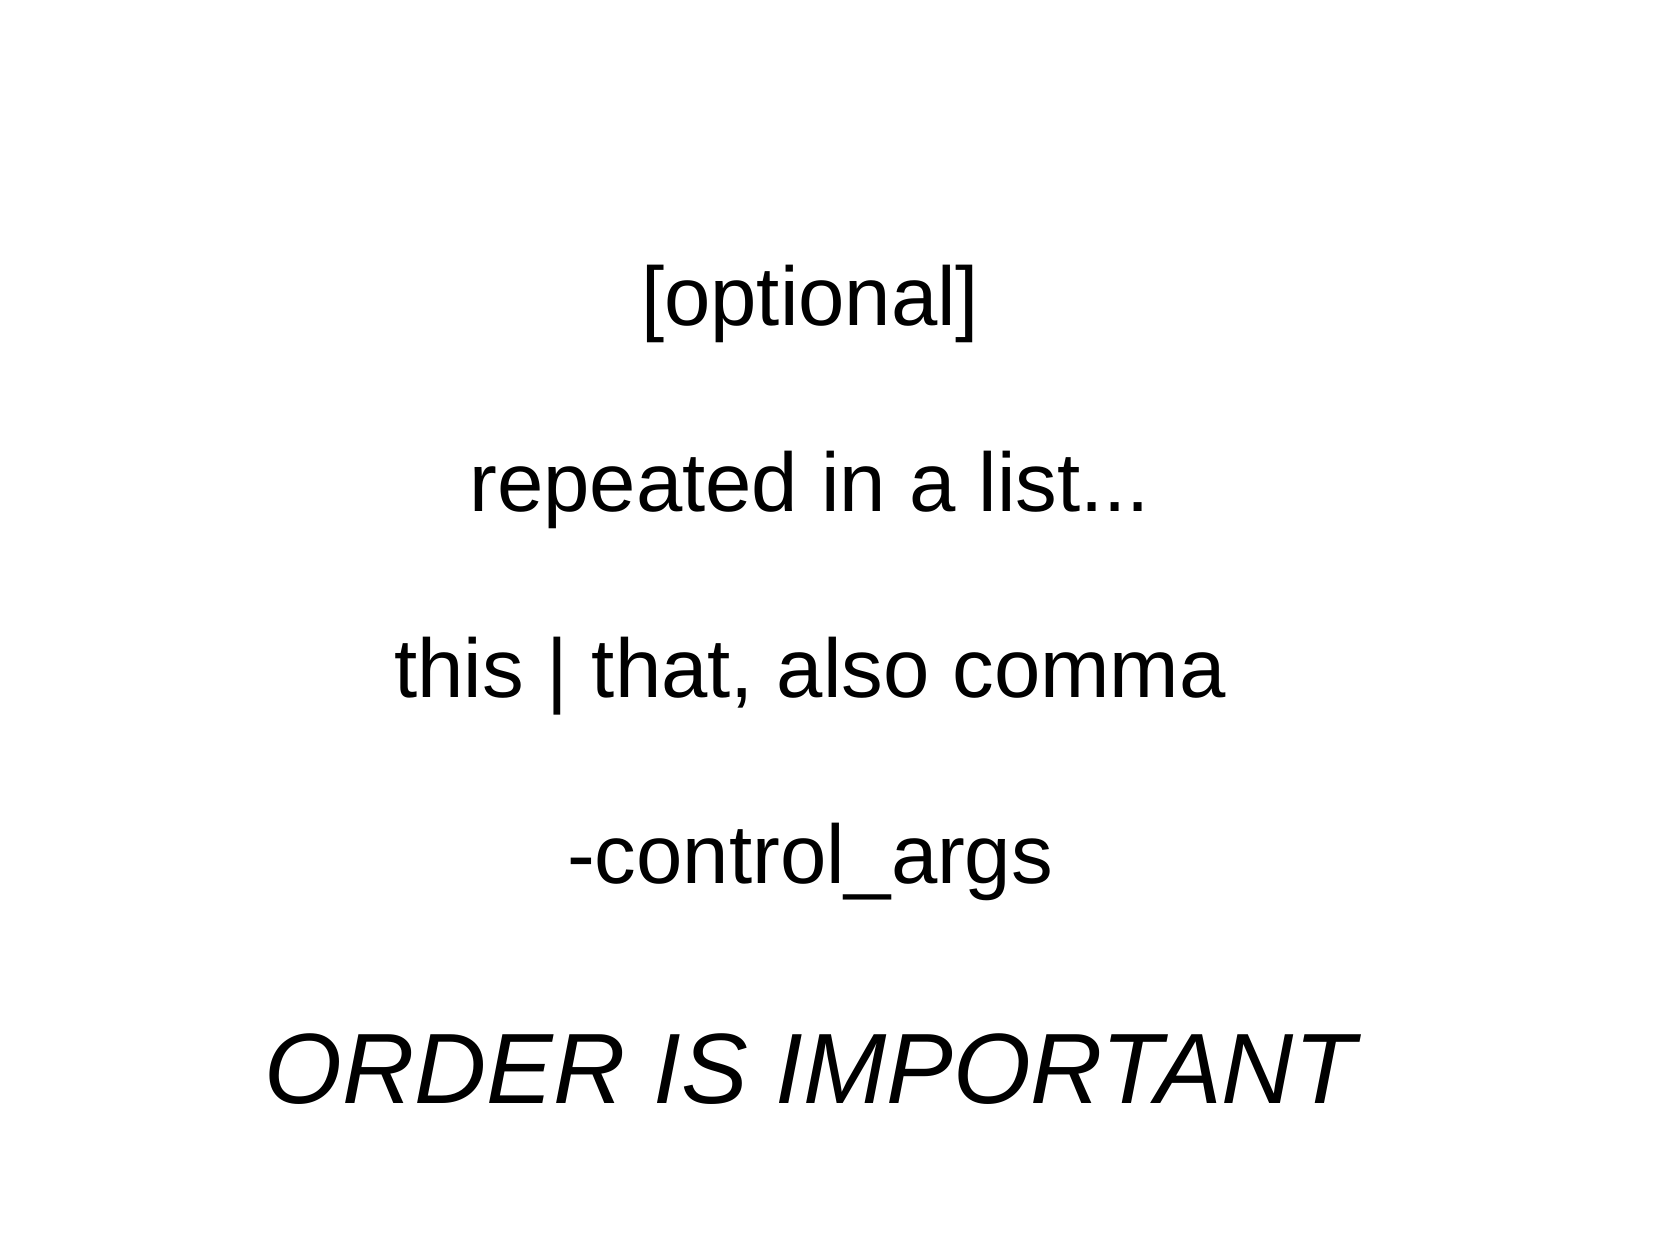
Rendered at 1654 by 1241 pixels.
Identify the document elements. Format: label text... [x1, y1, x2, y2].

text_box [optional] repeated in a list... this | that, also comma -control_args ORDER IS IMPORTANT [82, 175, 1538, 1125]
